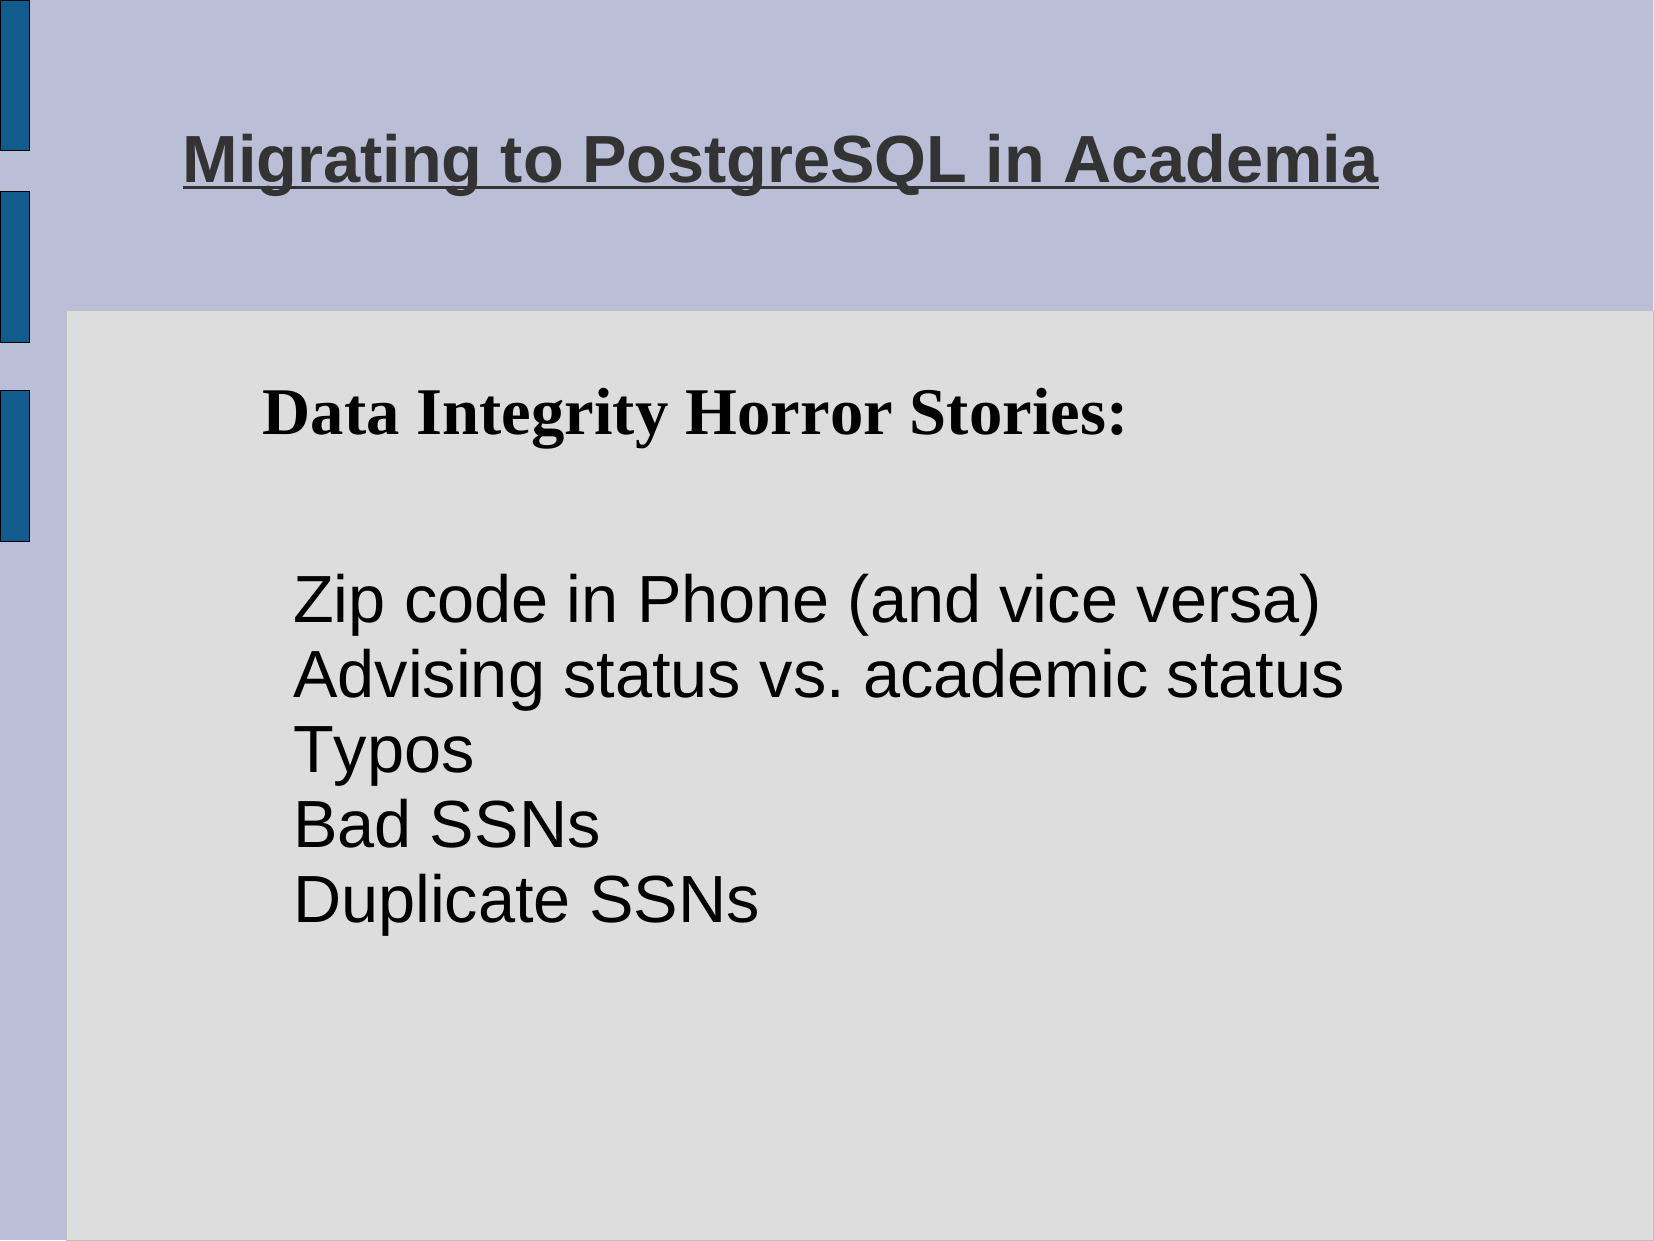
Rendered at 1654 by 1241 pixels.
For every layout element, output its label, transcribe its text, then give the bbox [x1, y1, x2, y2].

list Zip code in Phone (and vice versa) Advising status vs. academic status Typos Bad SSNs Duplicate SSNs [275, 562, 1654, 937]
title Migrating to PostgreSQL in Academia [75, 55, 1488, 263]
text_box Data Integrity Horror Stories: [262, 375, 1163, 450]
